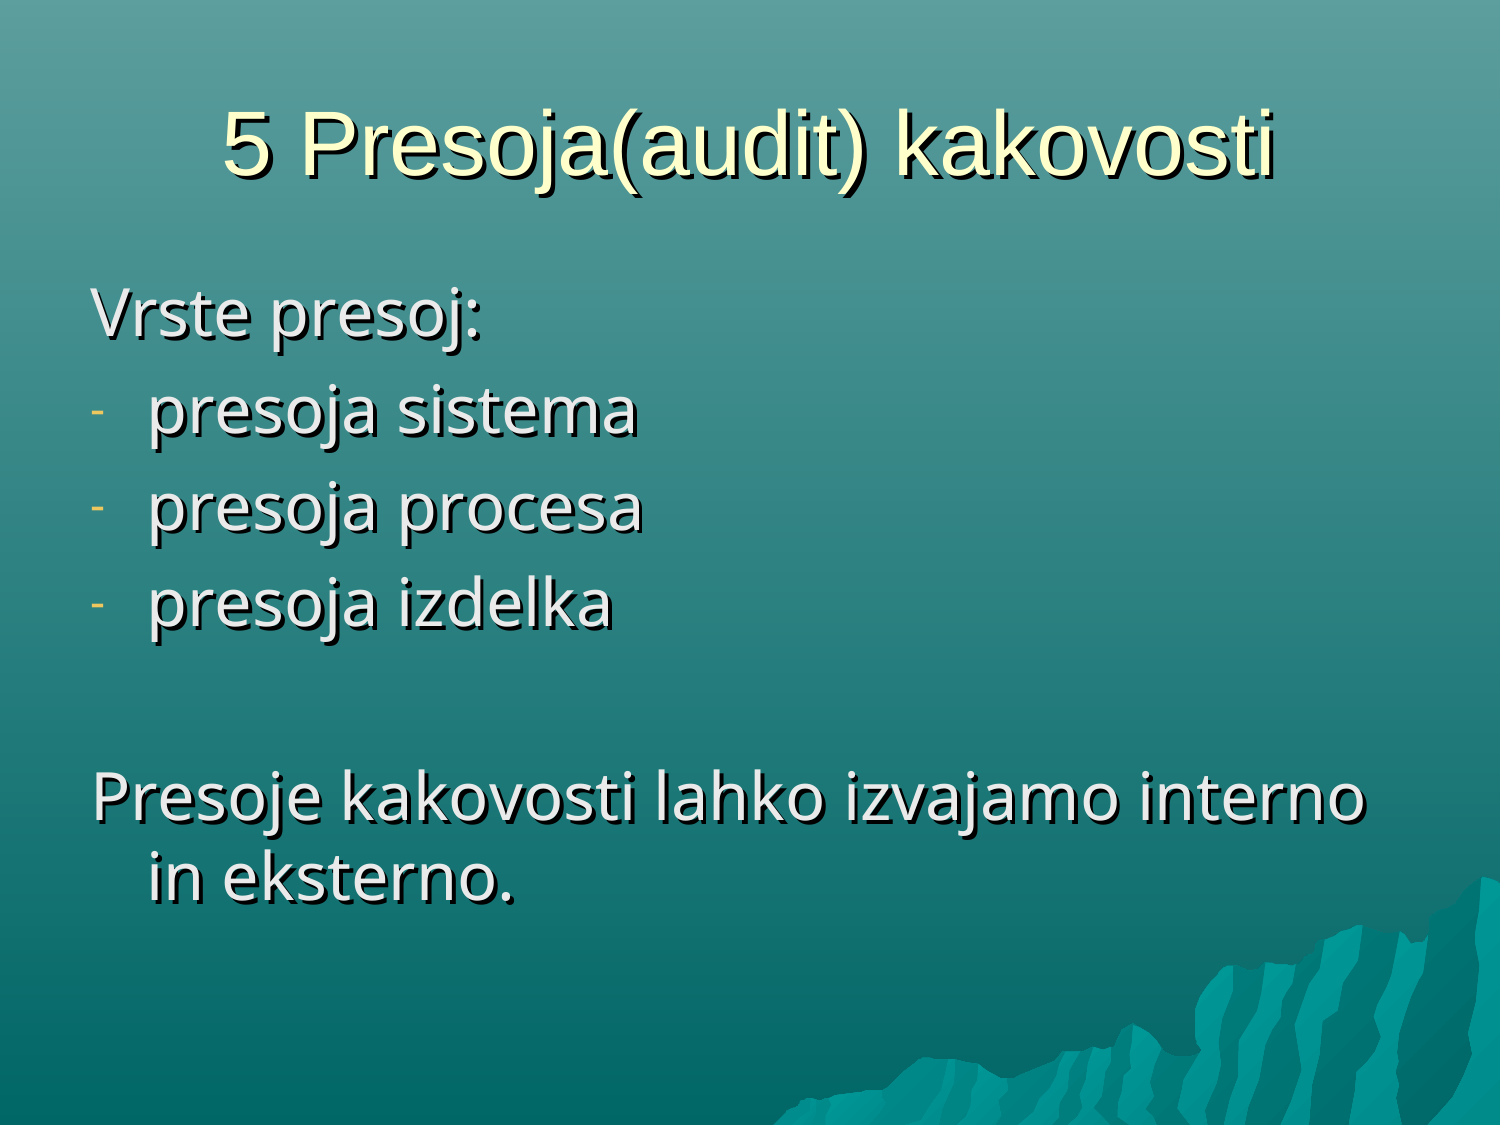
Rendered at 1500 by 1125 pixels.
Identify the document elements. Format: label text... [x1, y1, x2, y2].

title 5 Presoja(audit) kakovosti [75, 45, 1426, 233]
list Vrste presoj: presoja sistema presoja procesa presoja izdelka Presoje kakovosti lahko izvajamo interno in eksterno. [75, 262, 1426, 1006]
